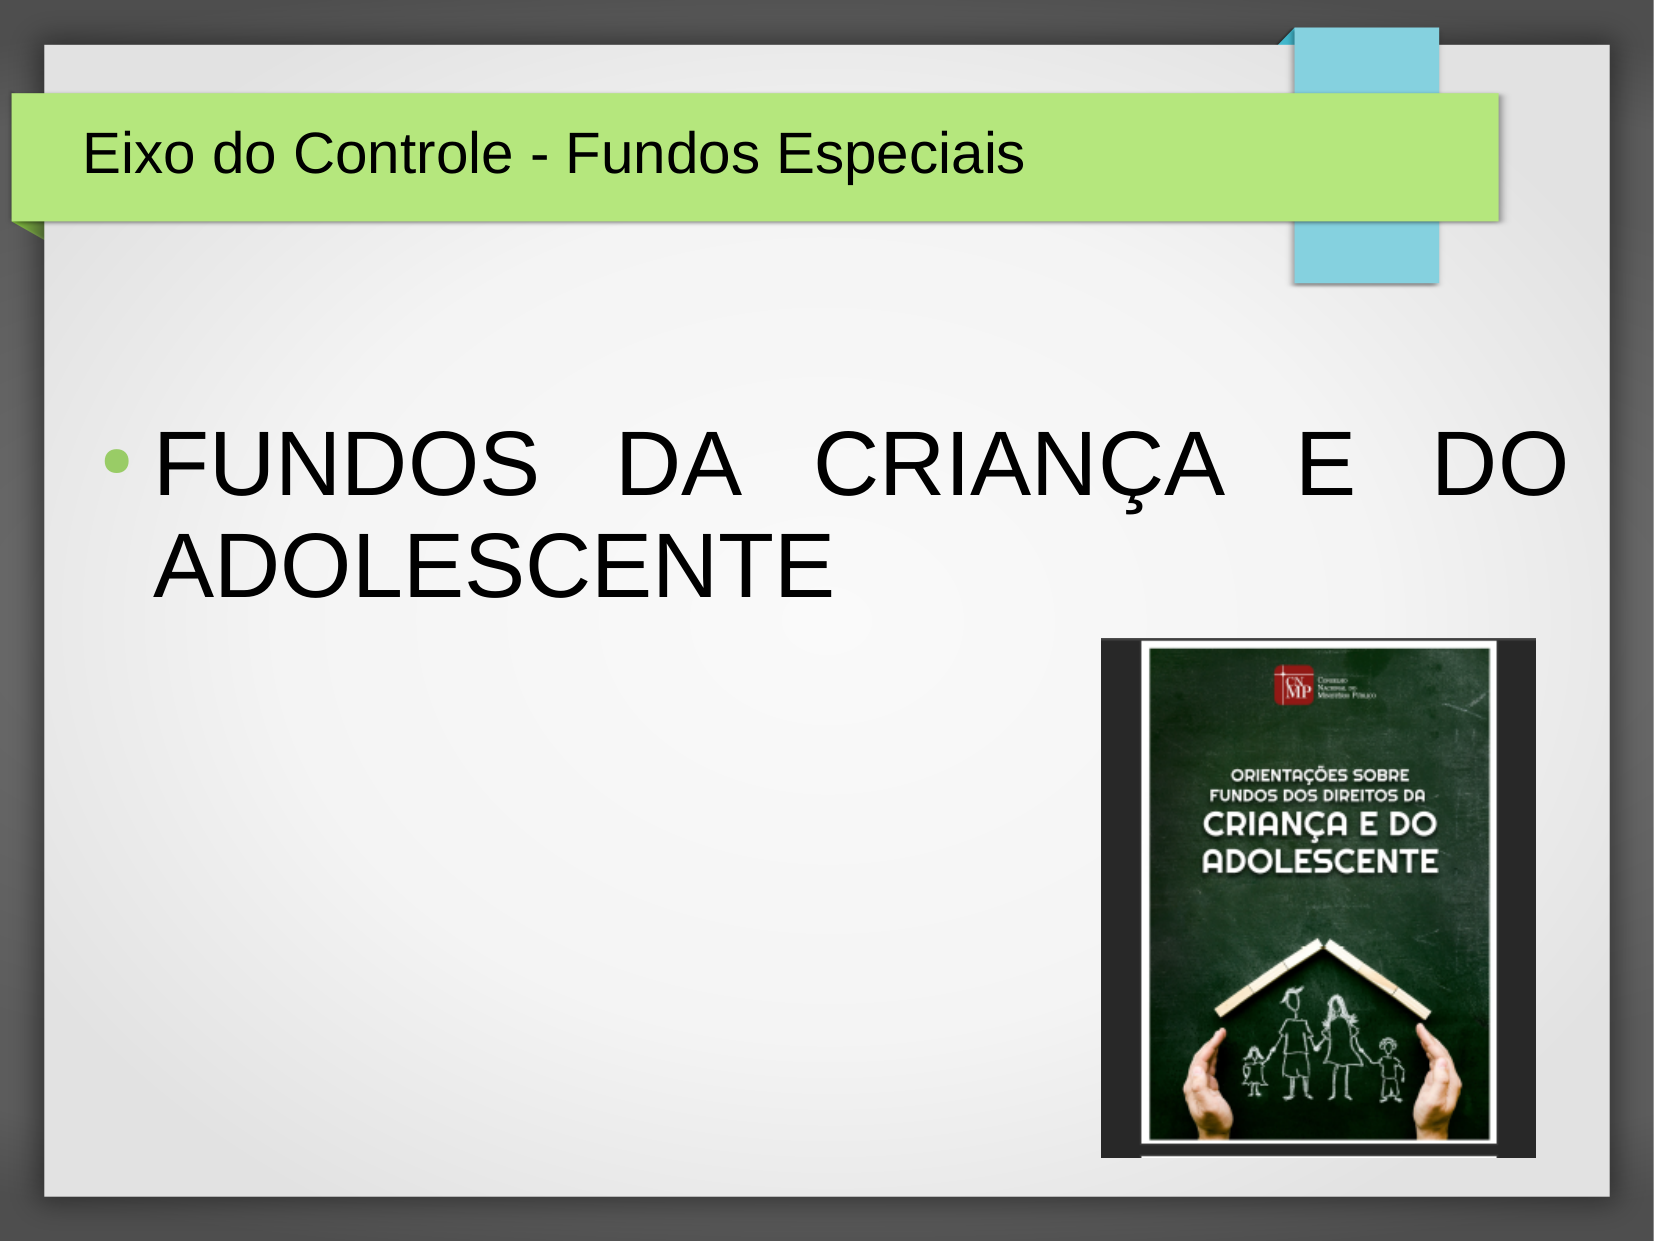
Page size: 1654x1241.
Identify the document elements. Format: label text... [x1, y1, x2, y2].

title Eixo do Controle - Fundos Especiais [82, 94, 1264, 213]
picture [0, 0, 1654, 1241]
list FUNDOS DA CRIANÇA E DO ADOLESCENTE [82, 295, 1571, 1015]
